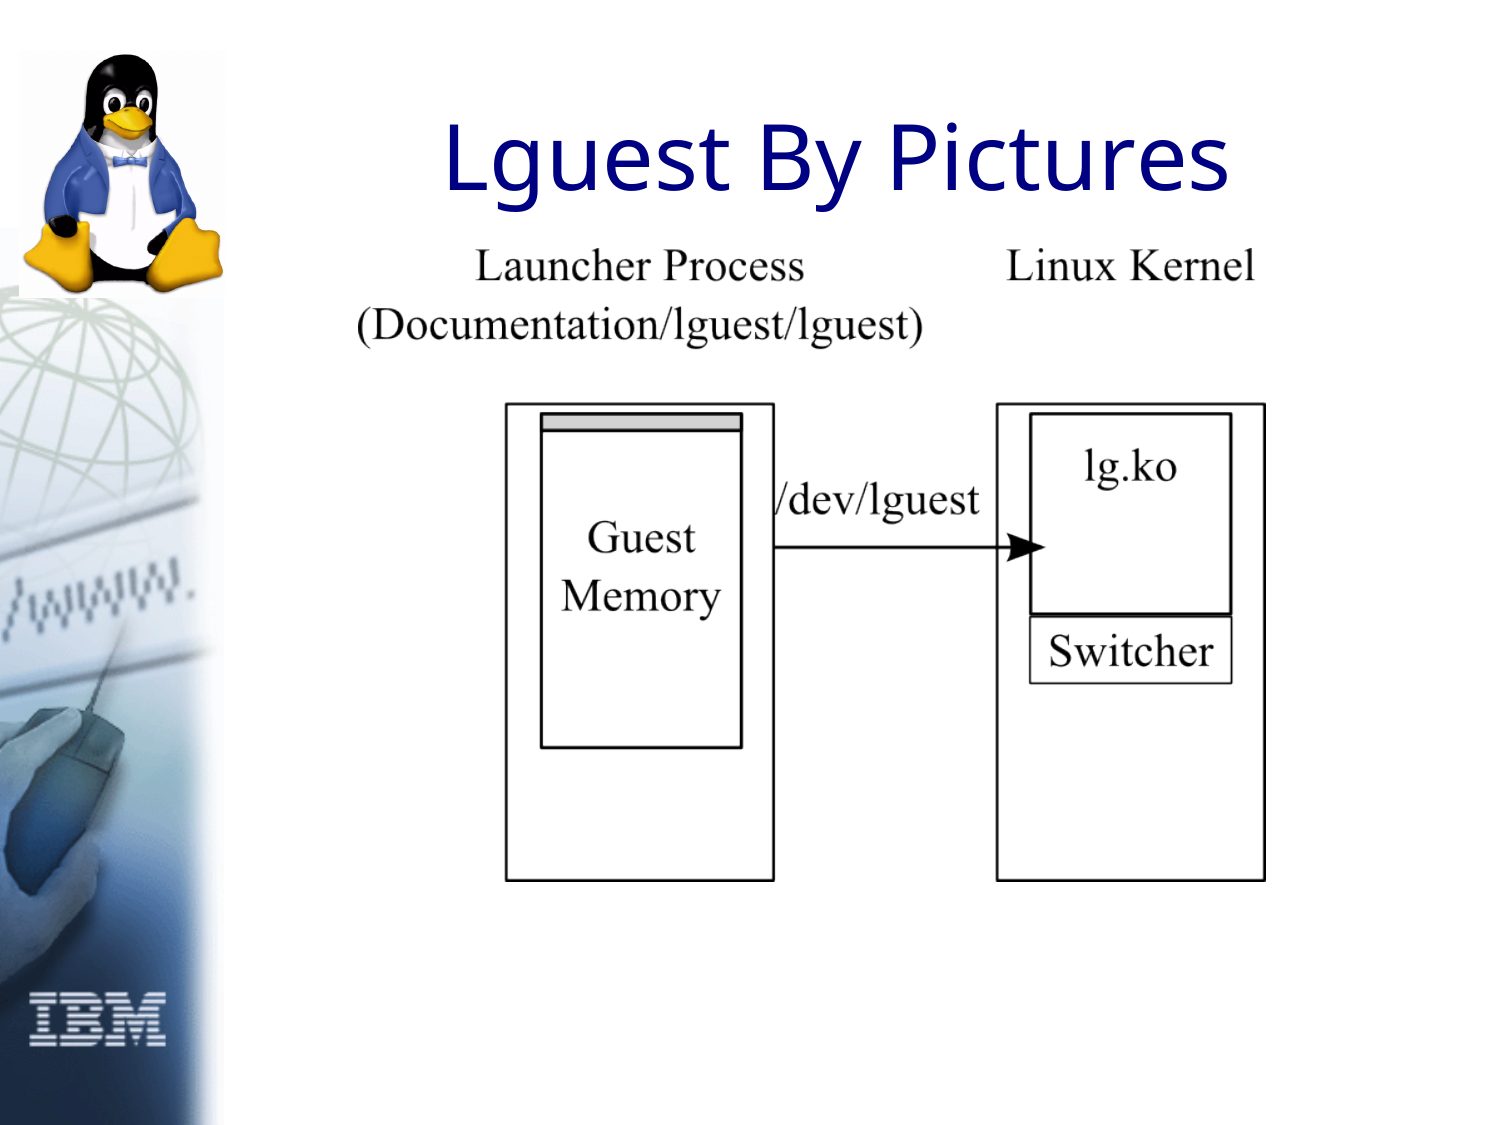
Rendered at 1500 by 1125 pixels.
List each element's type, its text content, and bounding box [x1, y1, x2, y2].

picture [358, 248, 1266, 882]
title Lguest By Pictures [262, 37, 1413, 273]
